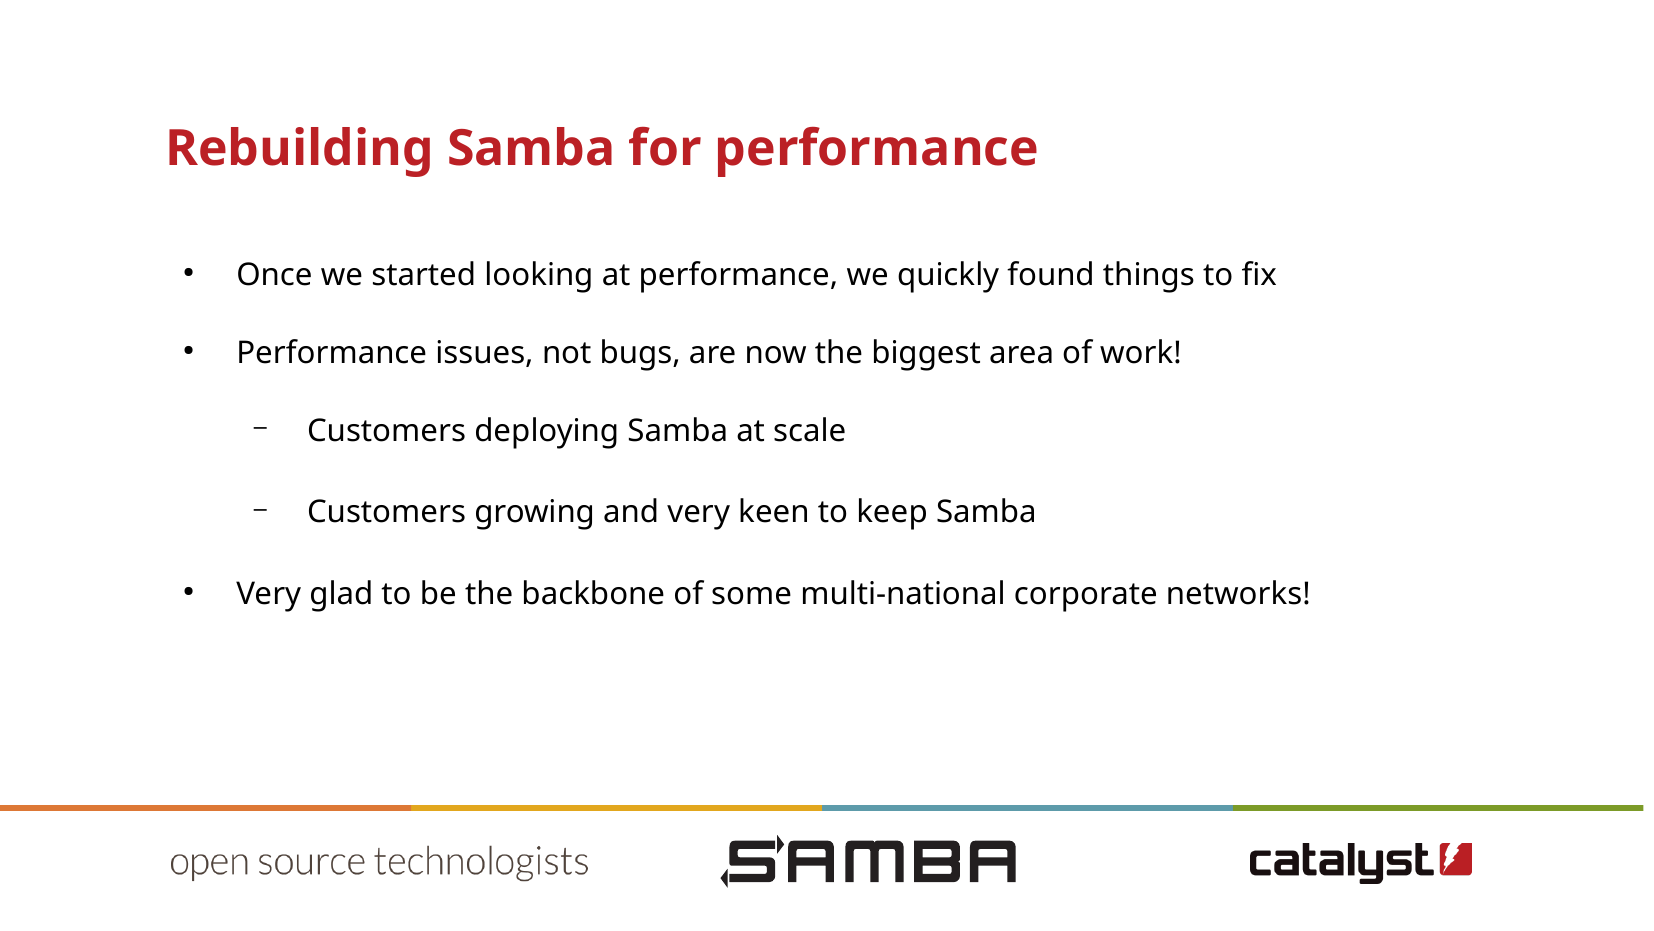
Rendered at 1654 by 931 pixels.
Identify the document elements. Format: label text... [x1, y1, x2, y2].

title Rebuilding Samba for performance [165, 68, 1489, 224]
list Once we started looking at performance, we quickly found things to fix Performance issues, not bugs, are now the biggest area of work! Customers deploying Samba at scale Customers growing and very keen to keep Samba Very glad to be the backbone of some multi-national corporate networks! [165, 230, 1489, 770]
picture [0, 805, 1644, 884]
